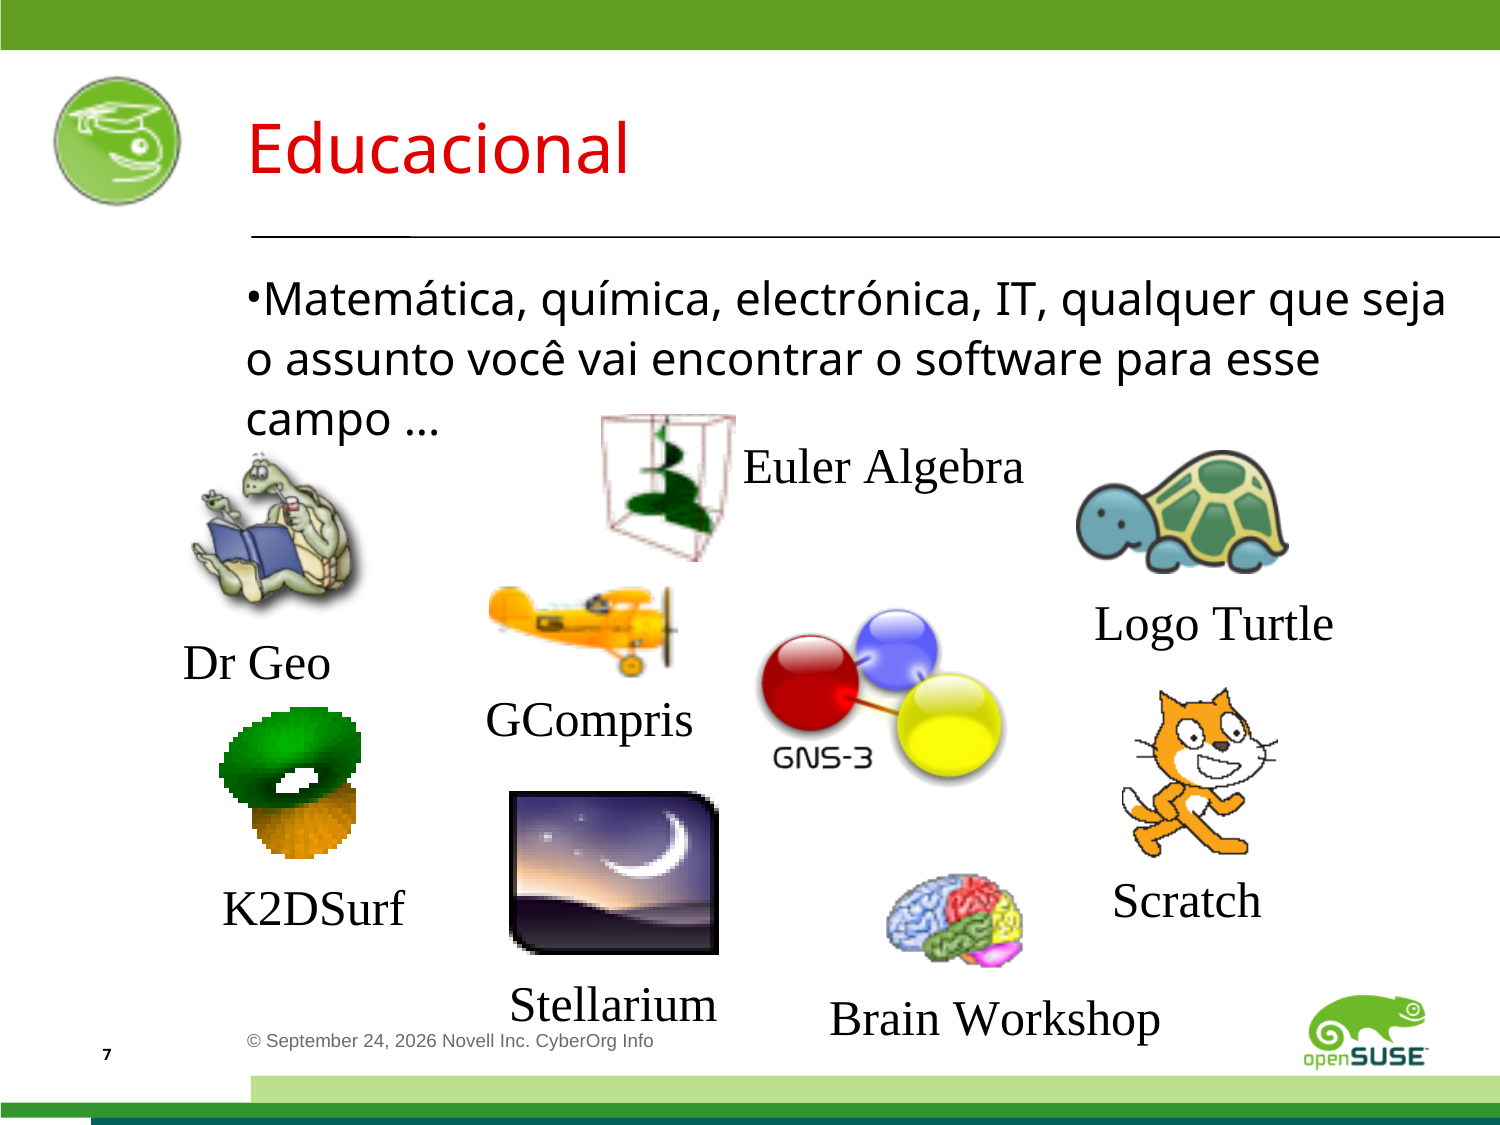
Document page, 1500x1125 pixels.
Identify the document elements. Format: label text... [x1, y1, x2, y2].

text_box GCompris [485, 689, 694, 745]
picture [748, 605, 1010, 790]
picture [509, 791, 719, 955]
text_box K2DSurf [222, 878, 406, 934]
picture [186, 448, 372, 623]
text_box Euler Algebra [742, 436, 1022, 492]
title Educacional [246, 68, 1409, 231]
text_box Logo Turtle [1094, 593, 1333, 649]
text_box Brain Workshop [829, 988, 1157, 1044]
picture [51, 74, 186, 211]
text_box Scratch [1111, 870, 1263, 926]
picture [885, 862, 1026, 988]
picture [215, 702, 366, 865]
picture [1076, 450, 1289, 574]
list Matemática, química, electrónica, IT, qualquer que seja o assunto você vai encontrar o software para esse campo ... [245, 267, 1458, 1010]
text_box Dr Geo [182, 632, 332, 688]
picture [489, 414, 736, 689]
text_box Stellarium [508, 974, 718, 1030]
picture [1122, 681, 1278, 863]
picture [1304, 1010, 1429, 1071]
